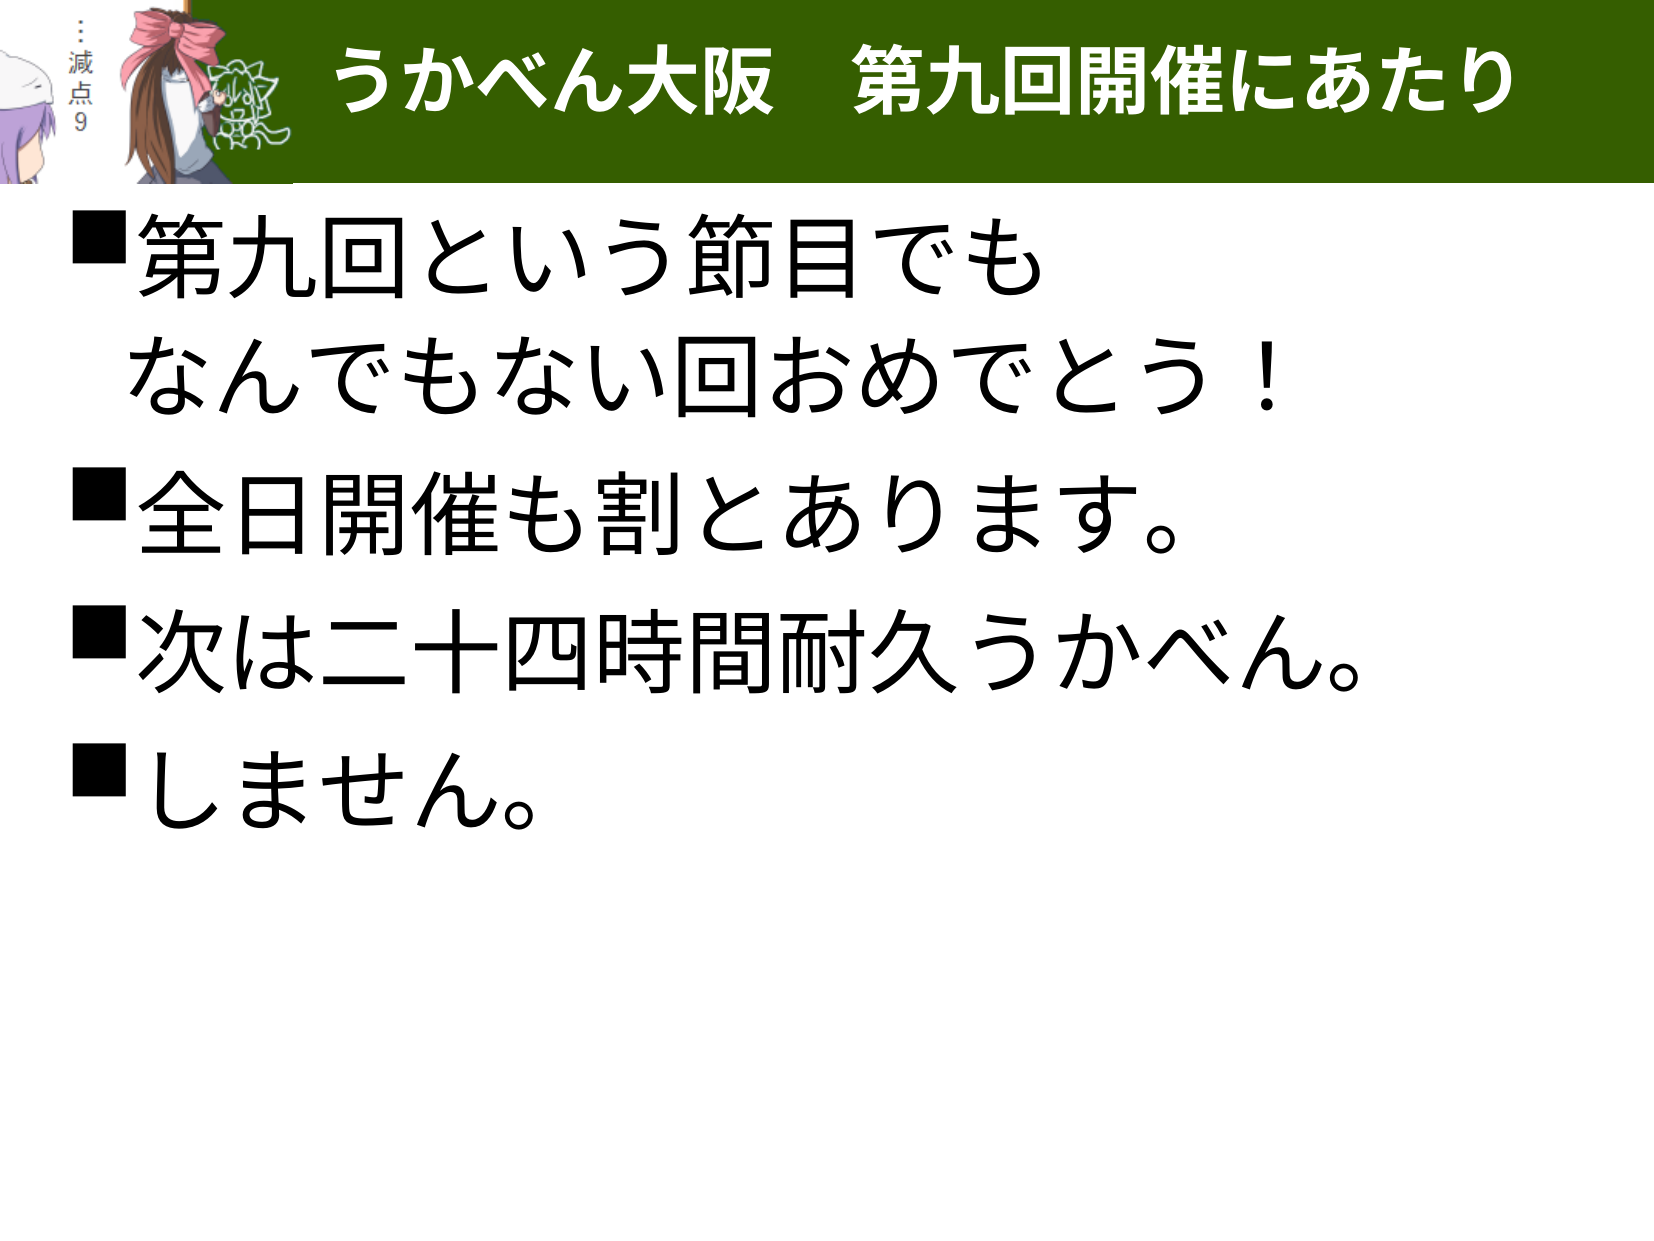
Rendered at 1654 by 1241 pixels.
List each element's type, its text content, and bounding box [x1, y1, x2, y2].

list 第九回という節目でも なんでもない回おめでとう！ 全日開催も割とあります。 次は二十四時間耐久うかべん。 しません。 [65, 195, 1595, 1041]
title うかべん大阪 第九回開催にあたり [325, 0, 1654, 168]
picture [0, 0, 293, 184]
